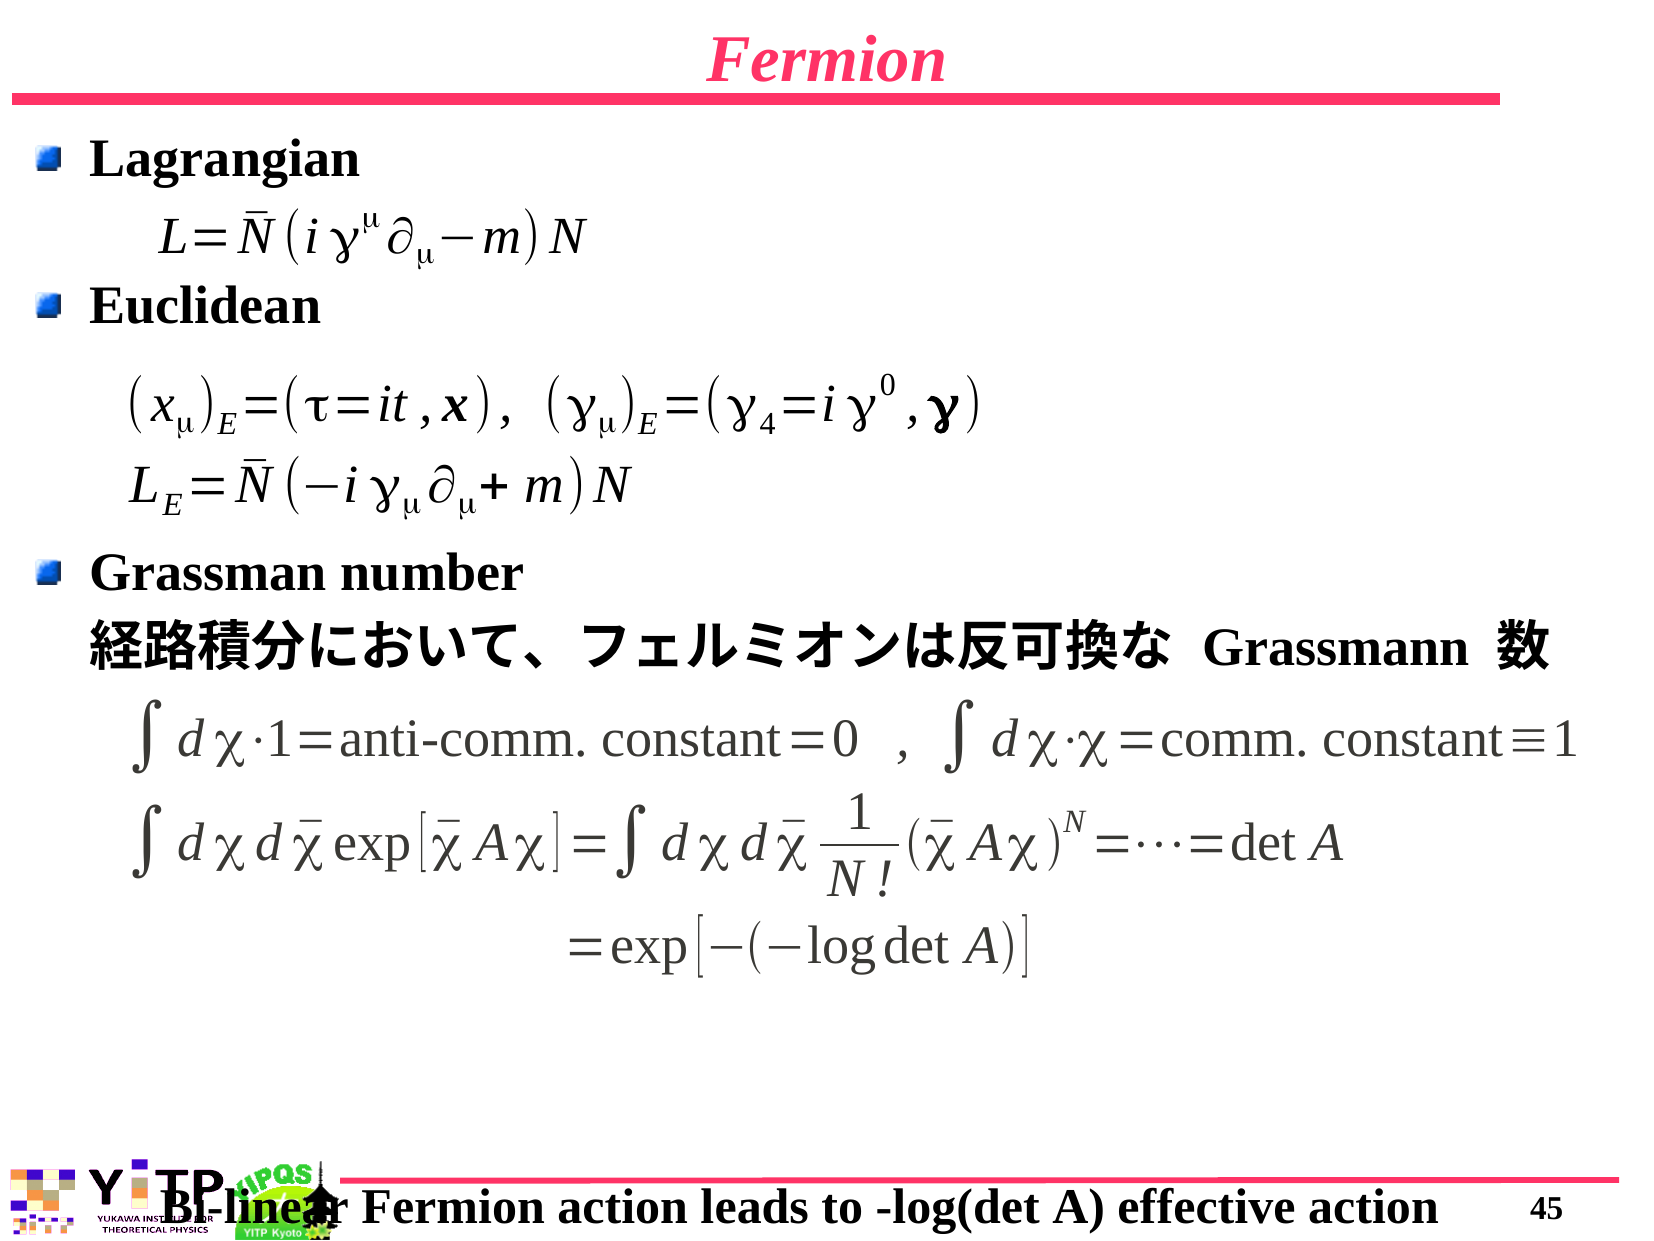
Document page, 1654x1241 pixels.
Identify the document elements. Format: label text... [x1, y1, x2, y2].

list Lagrangian Euclidean Grassman number 経路積分において、フェルミオンは反可換な Grassmann 数 Bi-linear Fermion action leads to -log(det A) effective action [18, 127, 1618, 1115]
chart [147, 206, 599, 272]
chart [118, 454, 644, 524]
chart [118, 696, 1586, 981]
title Fermion [0, 0, 1654, 119]
chart [120, 366, 989, 442]
picture [0, 1154, 340, 1241]
